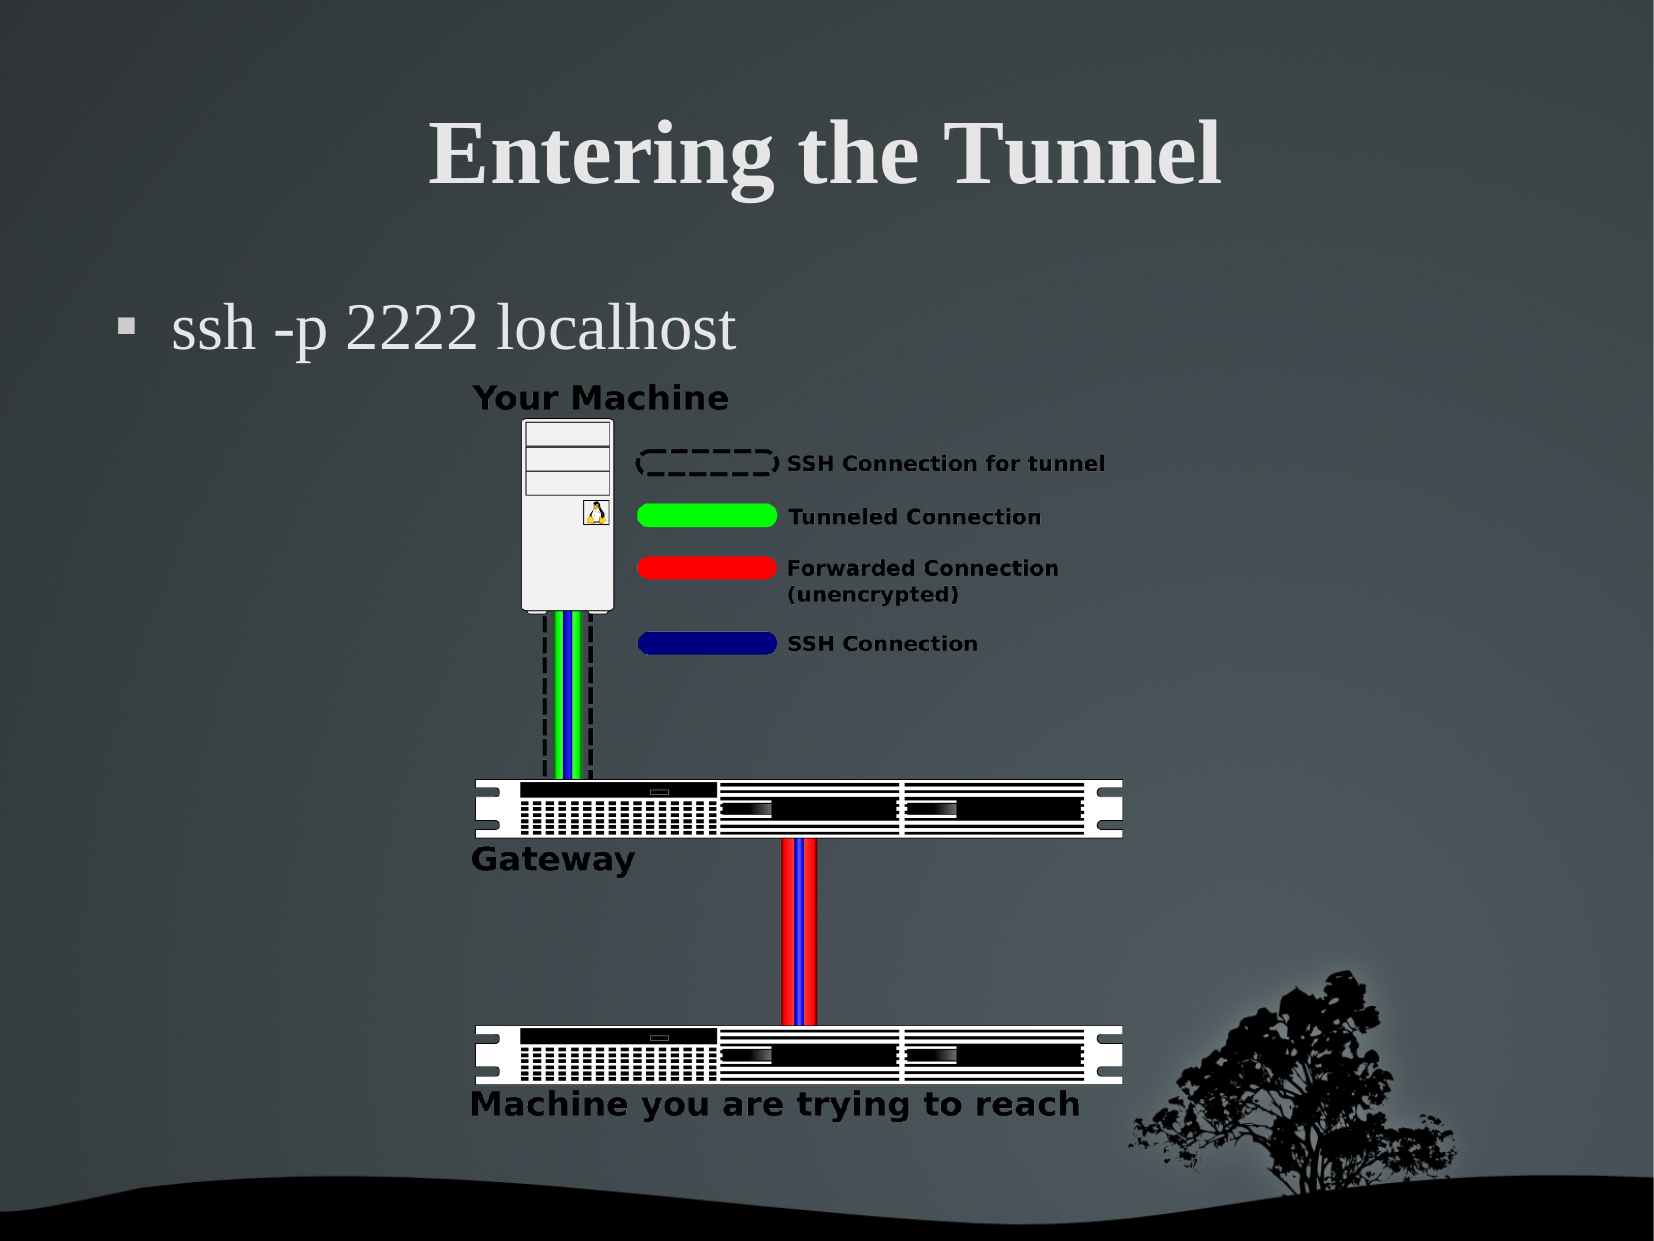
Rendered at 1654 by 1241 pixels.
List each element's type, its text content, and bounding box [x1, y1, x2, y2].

title Entering the Tunnel [82, 49, 1571, 257]
picture [0, 0, 1654, 1241]
list ssh -p 2222 localhost [82, 290, 1571, 1094]
